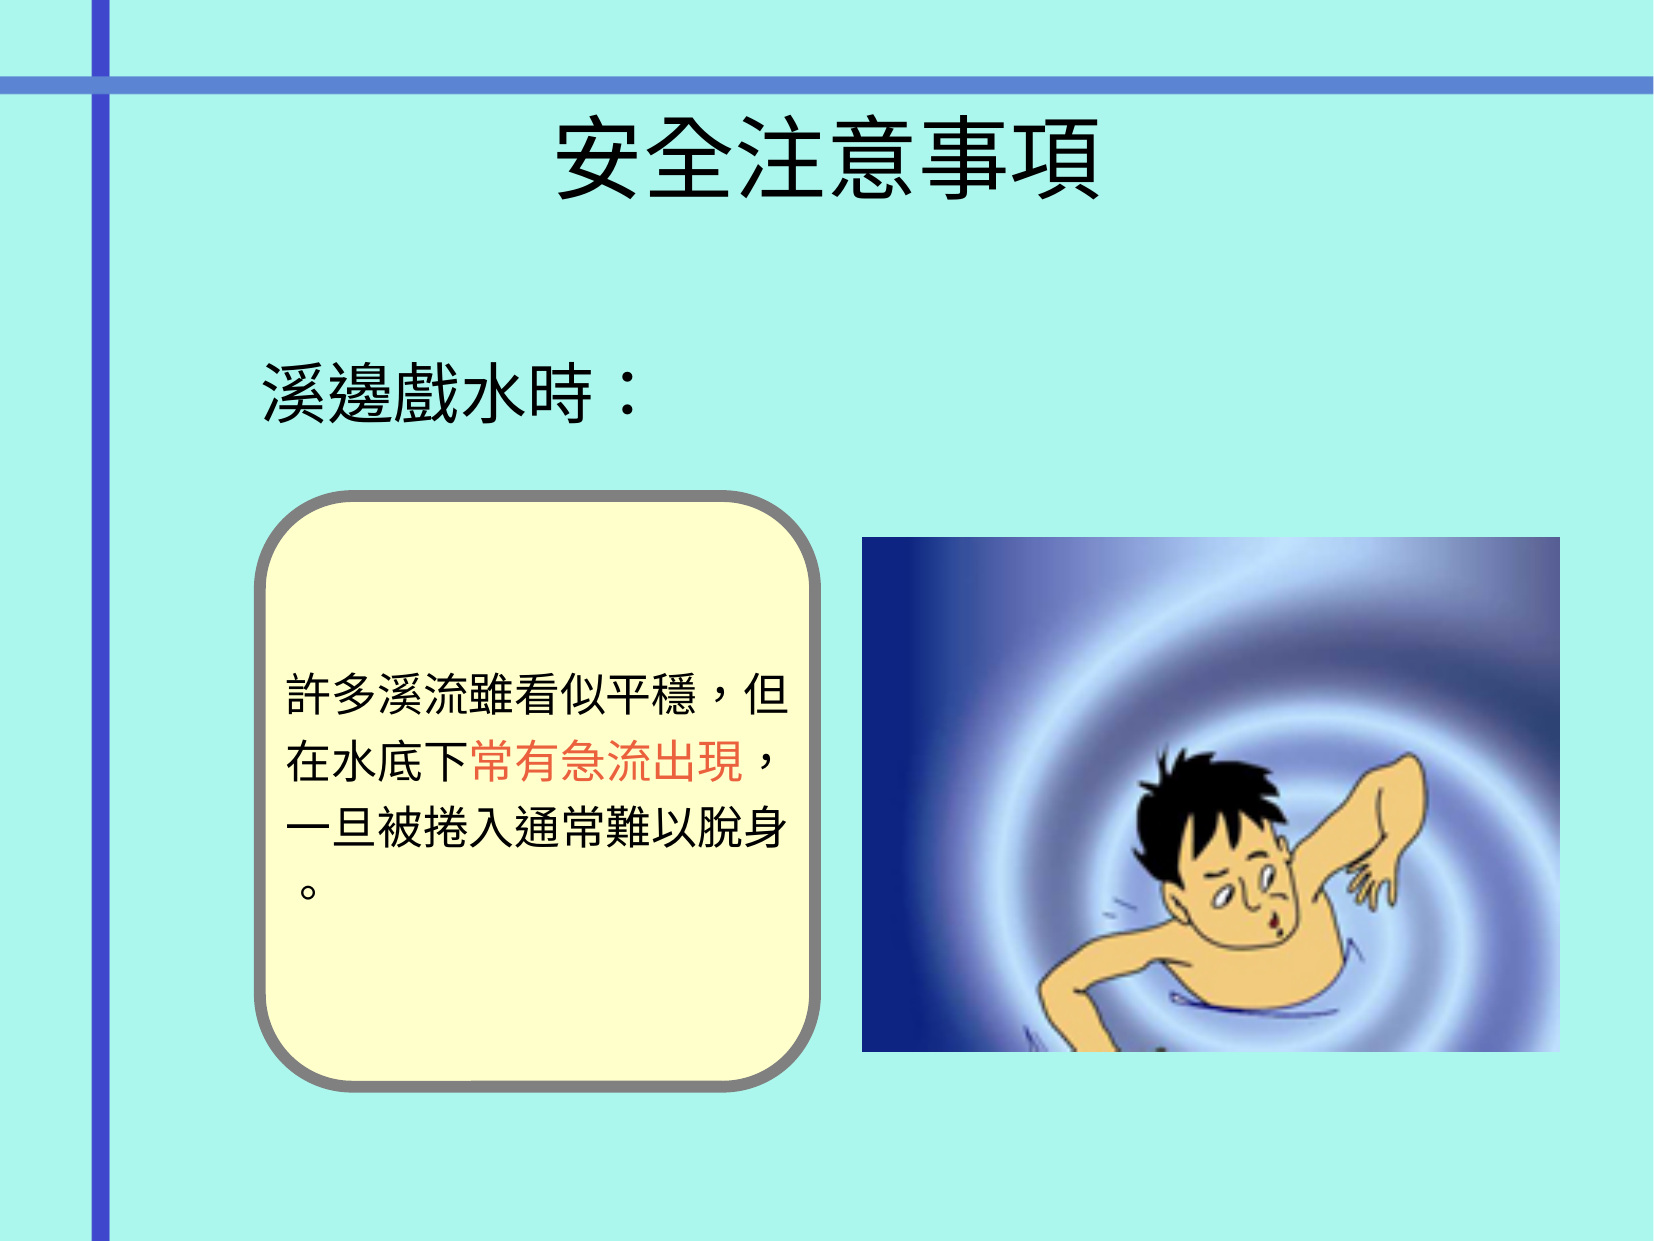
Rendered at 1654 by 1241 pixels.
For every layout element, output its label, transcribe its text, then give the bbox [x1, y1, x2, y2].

title 安全注意事項 [82, 49, 1571, 257]
picture [0, 0, 1654, 1241]
text_box 溪邊戲水時： [236, 319, 686, 460]
text_box 許多溪流雖看似平穩，但 在水底下常有急流出現， 一旦被捲入通常難以脫身 。 [259, 496, 816, 1087]
